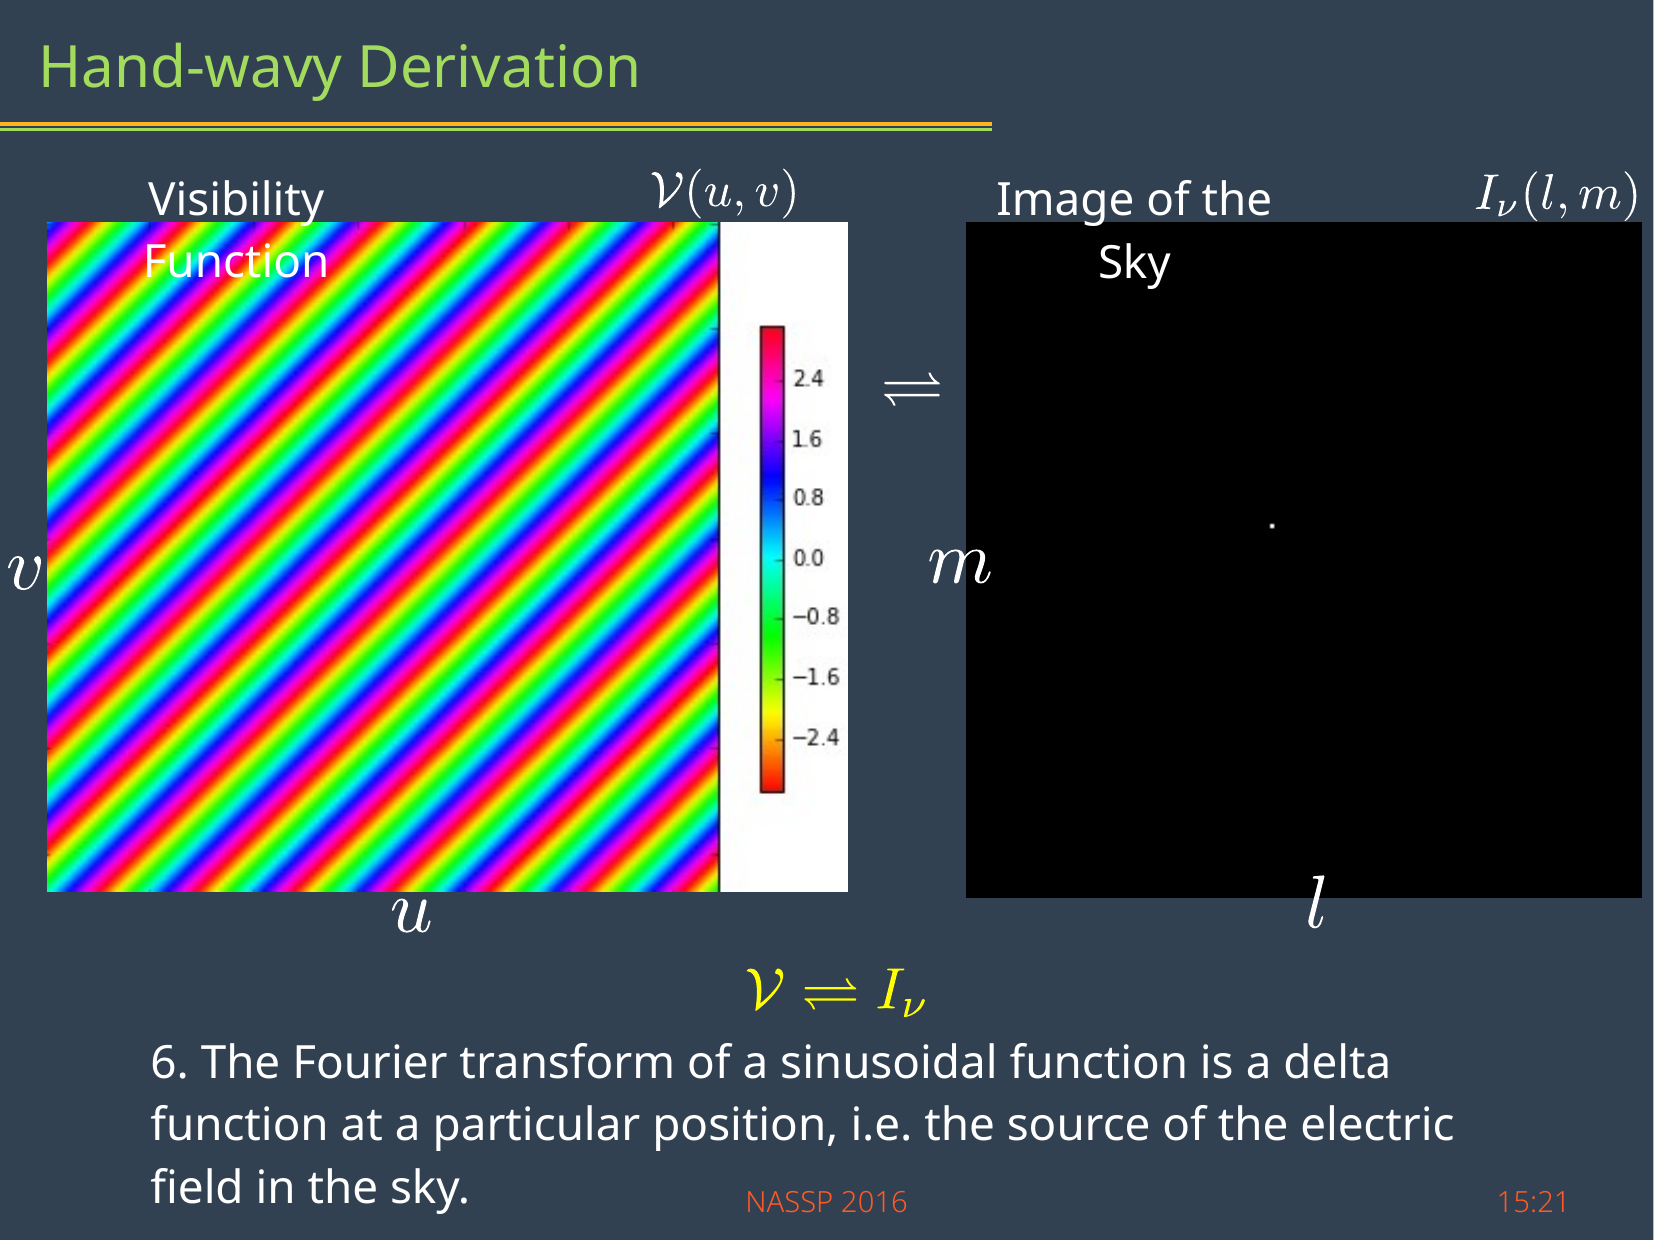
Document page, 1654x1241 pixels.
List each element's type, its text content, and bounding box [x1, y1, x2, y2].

text_box [1305, 875, 1330, 929]
text_box [927, 549, 994, 584]
text_box Visibility Function [47, 159, 426, 229]
picture [47, 229, 229, 411]
picture [47, 222, 527, 702]
picture [47, 222, 624, 800]
text_box [649, 168, 800, 219]
text_box 6. The Fourier transform of a sinusoidal function is a delta function at a particular position, i.e. the source of the electric field in the sky. [135, 1021, 1554, 1147]
text_box Image of the Sky [958, 159, 1312, 230]
picture [47, 229, 326, 507]
picture [47, 229, 132, 313]
text_box [1473, 171, 1642, 222]
text_box [744, 968, 928, 1018]
picture [280, 255, 294, 273]
text_box Hand-wavy Derivation [23, 17, 1063, 103]
text_box [5, 556, 46, 591]
picture [47, 229, 423, 605]
text_box [880, 372, 944, 406]
picture [47, 222, 848, 892]
text_box [389, 898, 433, 933]
picture [966, 222, 1642, 898]
